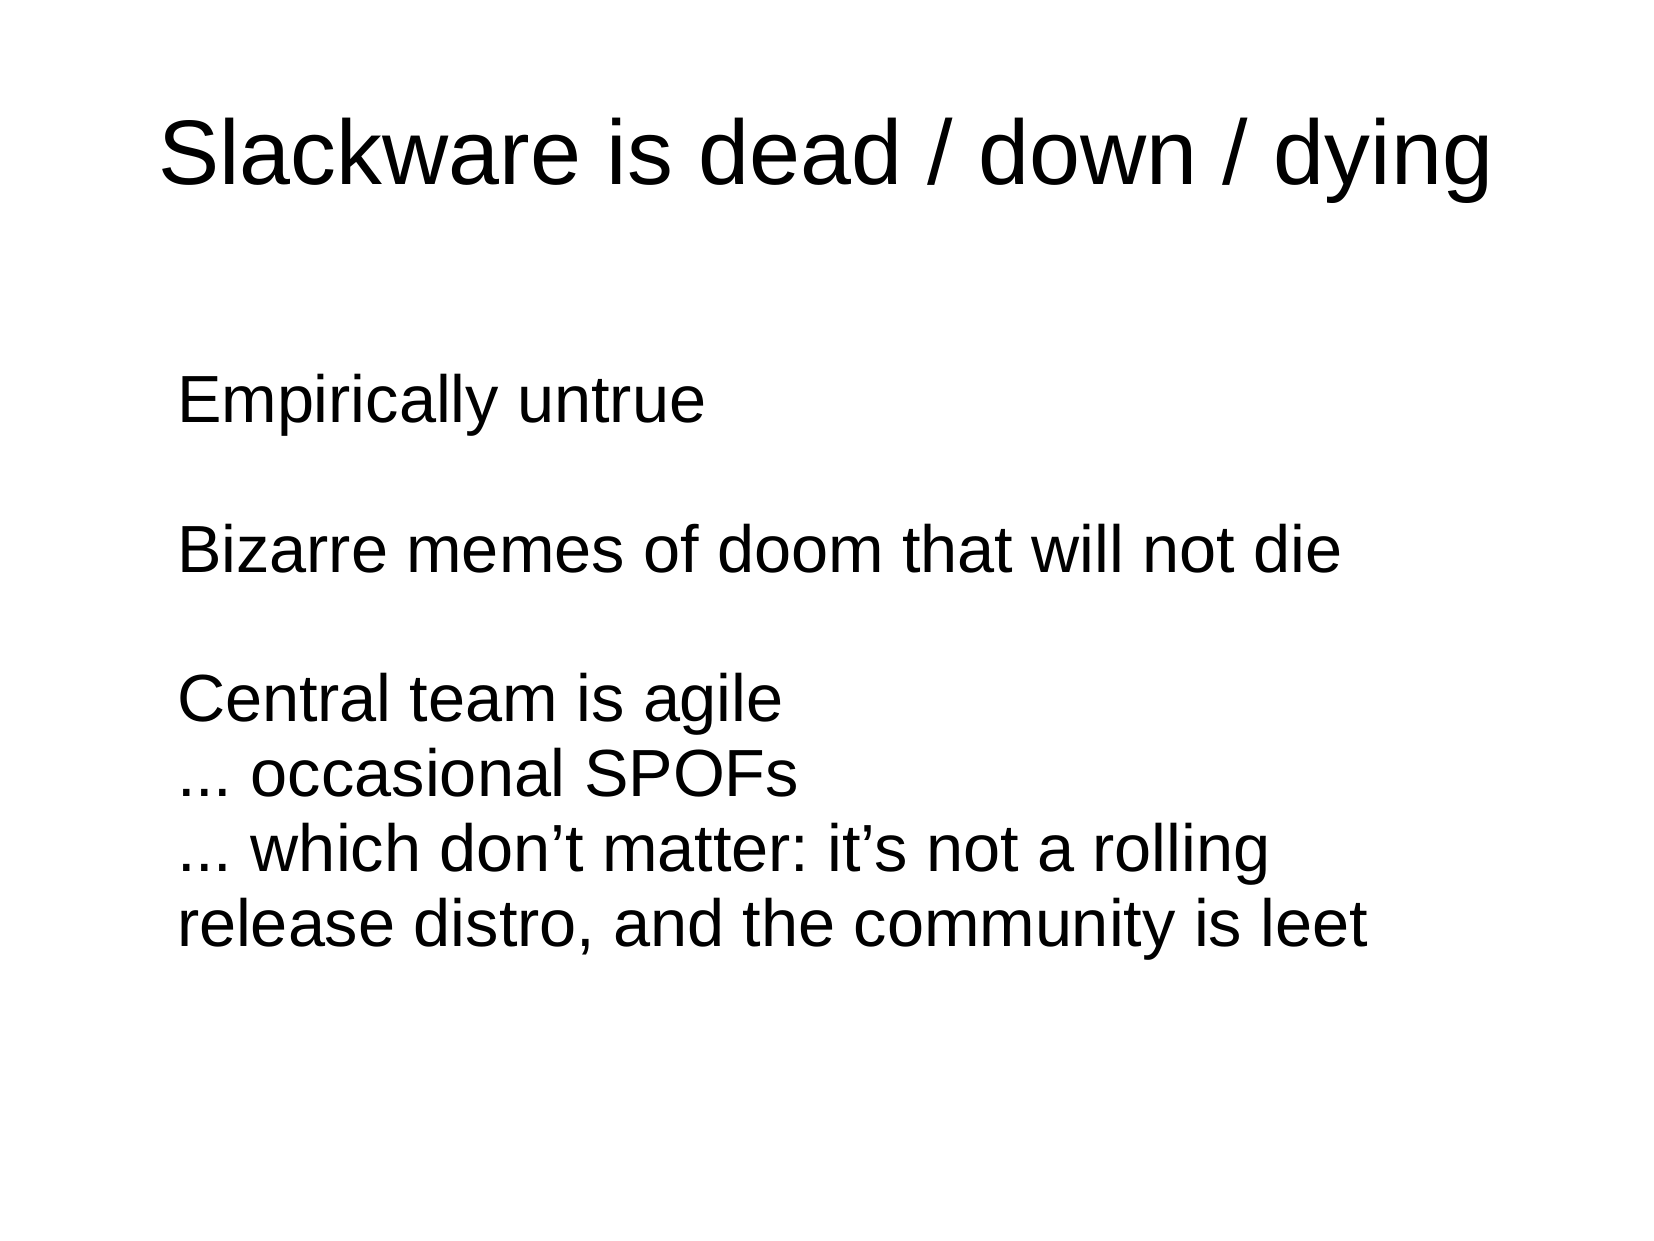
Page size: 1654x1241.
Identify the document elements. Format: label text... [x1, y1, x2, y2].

title Slackware is dead / down / dying [82, 49, 1571, 257]
text_box Empirically untrue Bizarre memes of doom that will not die Central team is agile ... occasional SPOFs ... which don’t matter: it’s not a rolling release distro, and the community is leet [177, 271, 1477, 1052]
